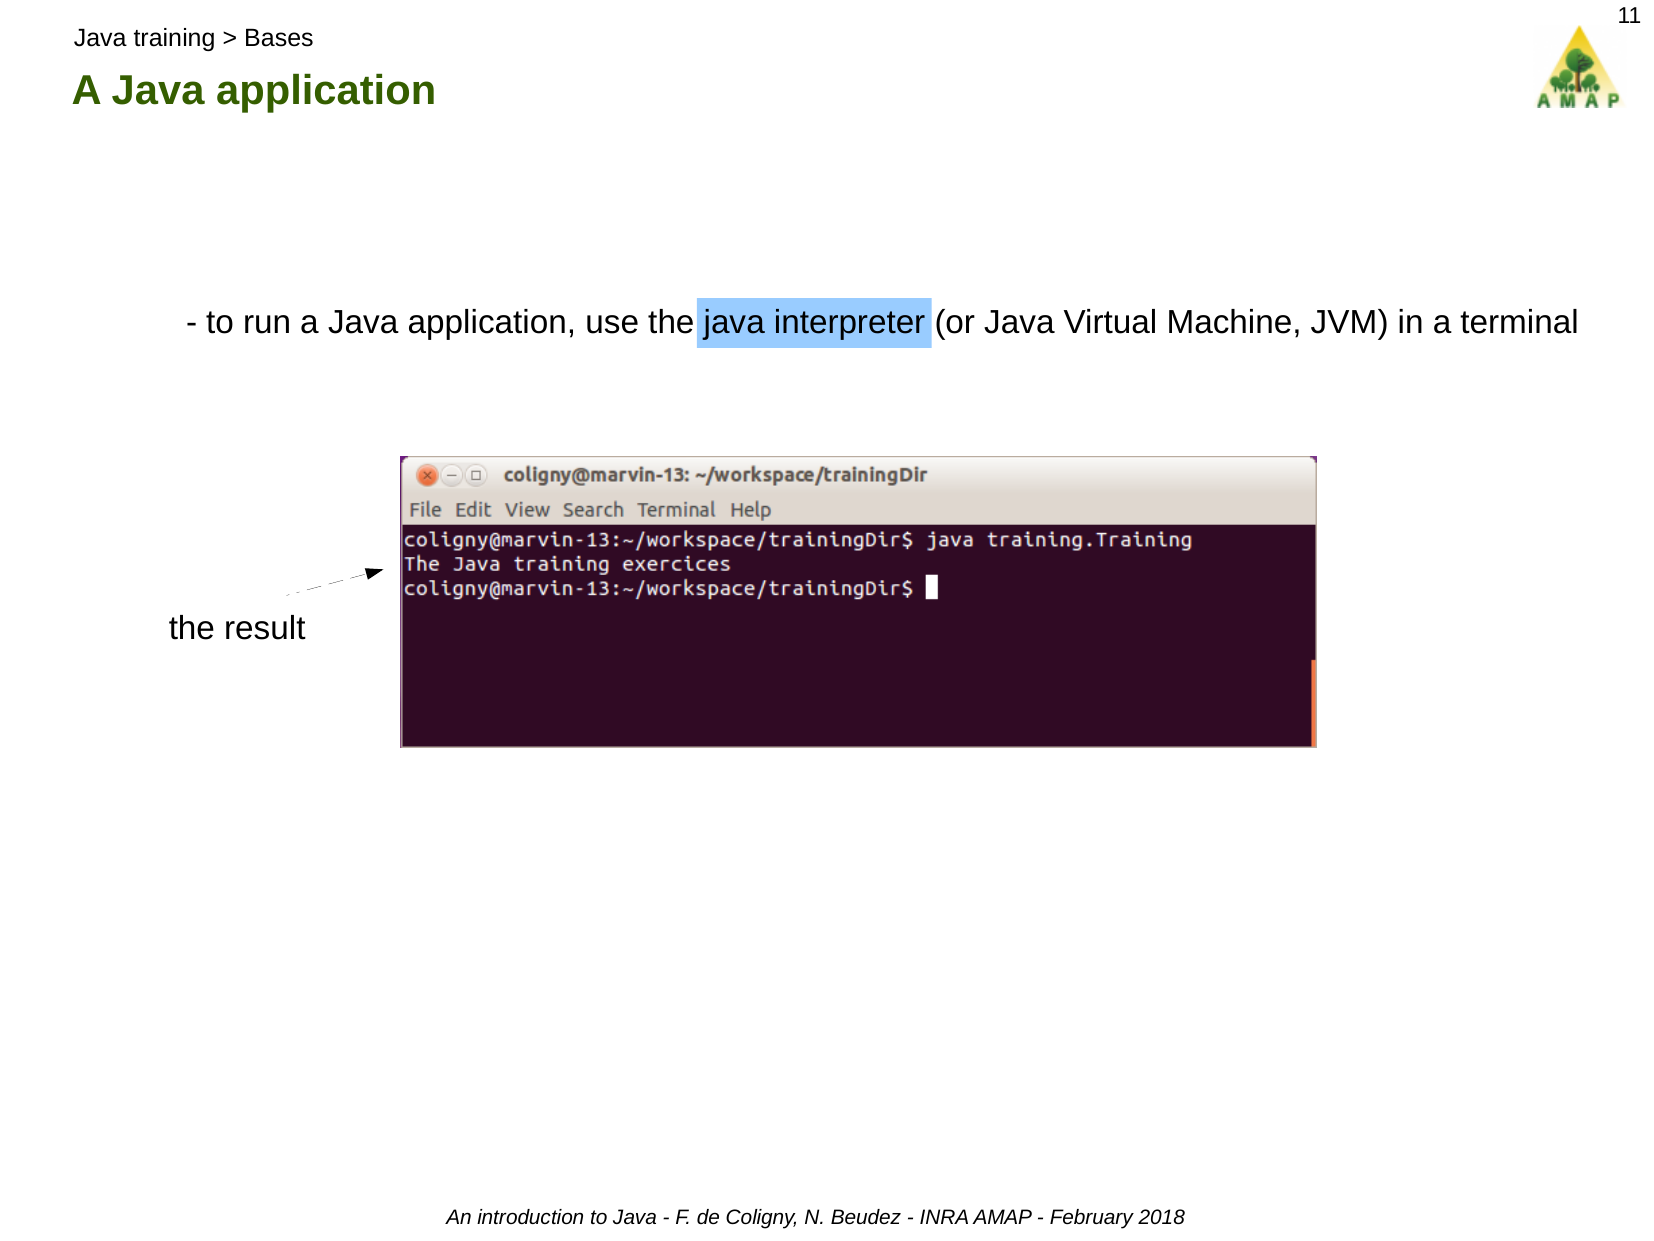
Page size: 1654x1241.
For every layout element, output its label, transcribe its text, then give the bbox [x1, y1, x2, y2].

text_box - to run a Java application, use the java interpreter (or Java Virtual Machine, JVM) in a terminal [171, 278, 1613, 349]
picture [400, 456, 1317, 748]
picture [1533, 25, 1627, 108]
text_box Java training > Bases [59, 16, 1004, 60]
text_box the result [153, 602, 373, 655]
text_box A Java application [56, 59, 1120, 121]
